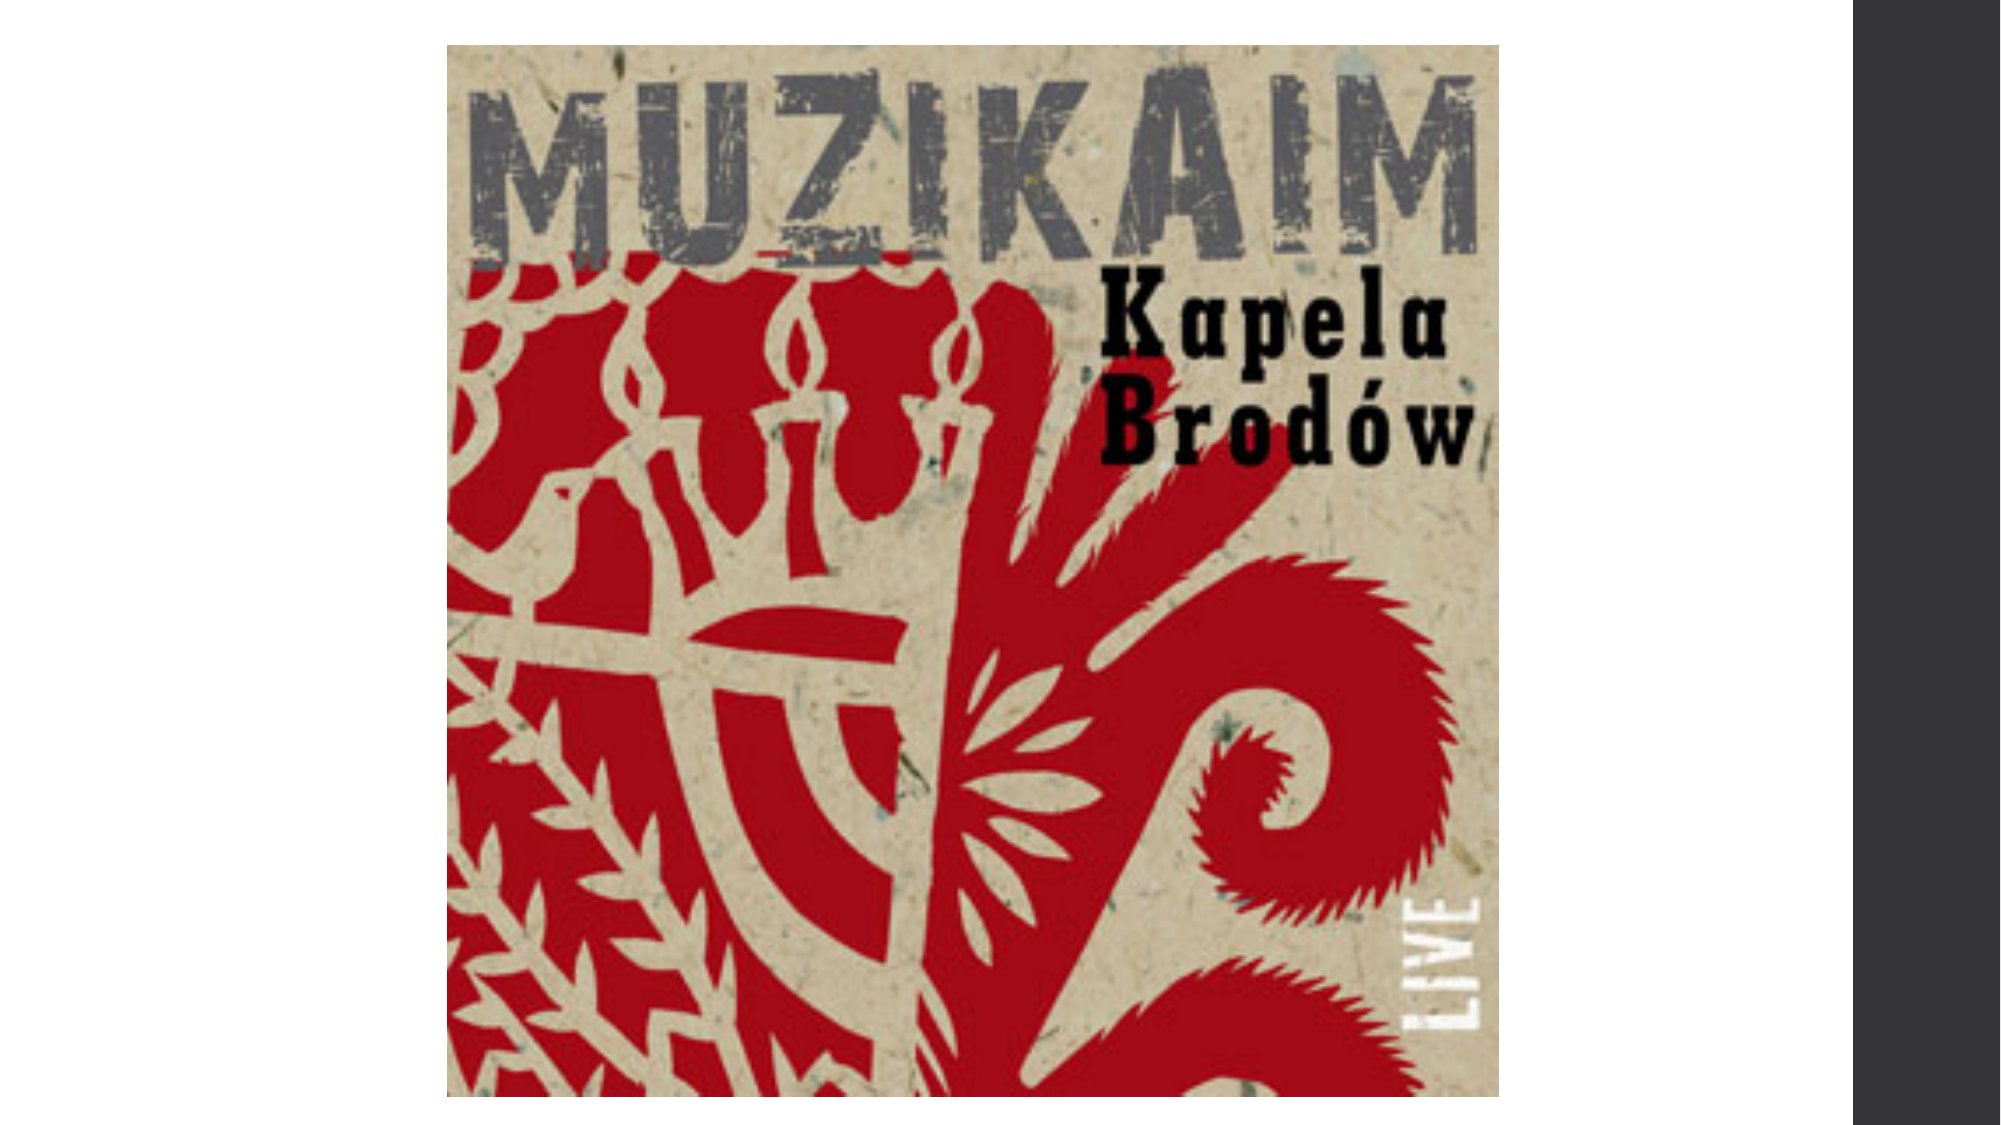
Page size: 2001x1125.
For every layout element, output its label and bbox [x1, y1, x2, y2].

picture [447, 45, 1499, 1097]
